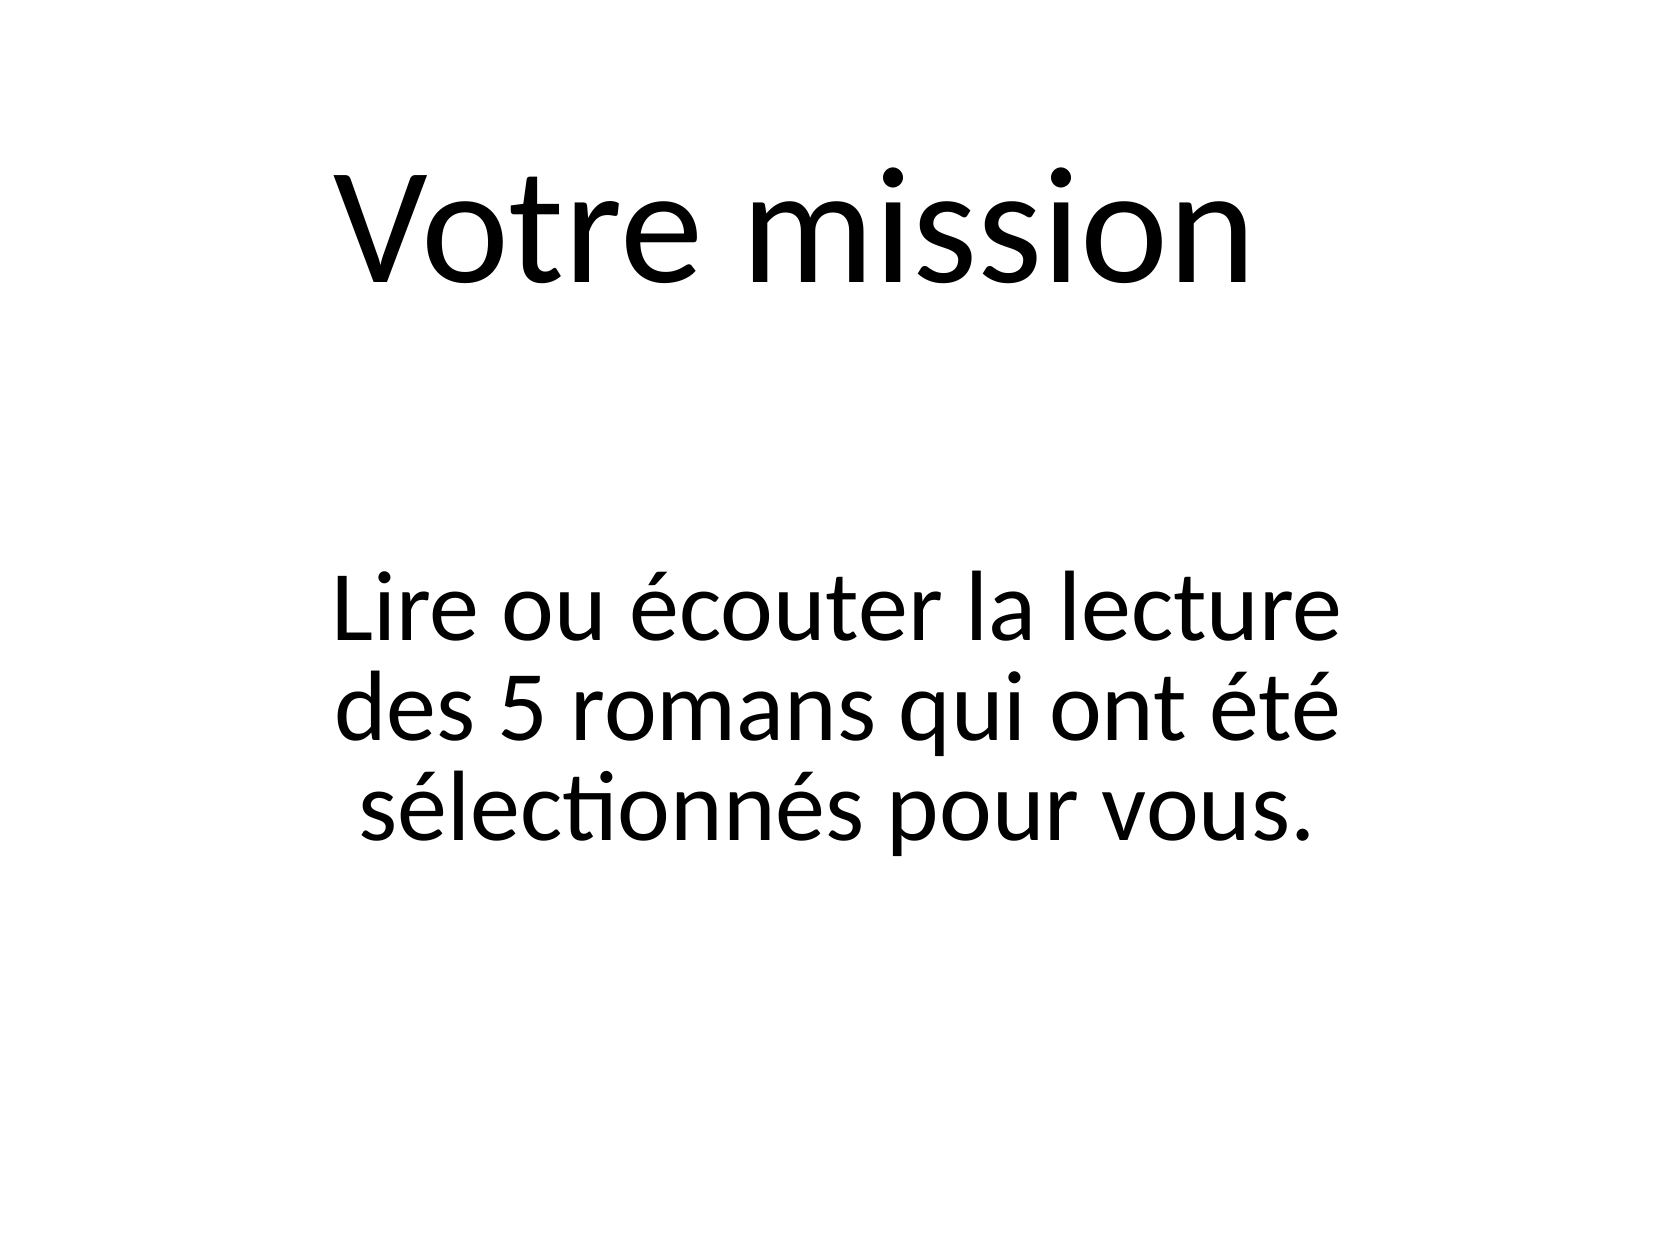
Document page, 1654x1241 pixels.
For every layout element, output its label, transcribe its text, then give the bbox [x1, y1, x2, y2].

text_box Votre mission [200, 150, 1391, 369]
text_box Lire ou écouter la lecture des 5 romans qui ont été sélectionnés pour vous. [285, 558, 1390, 873]
